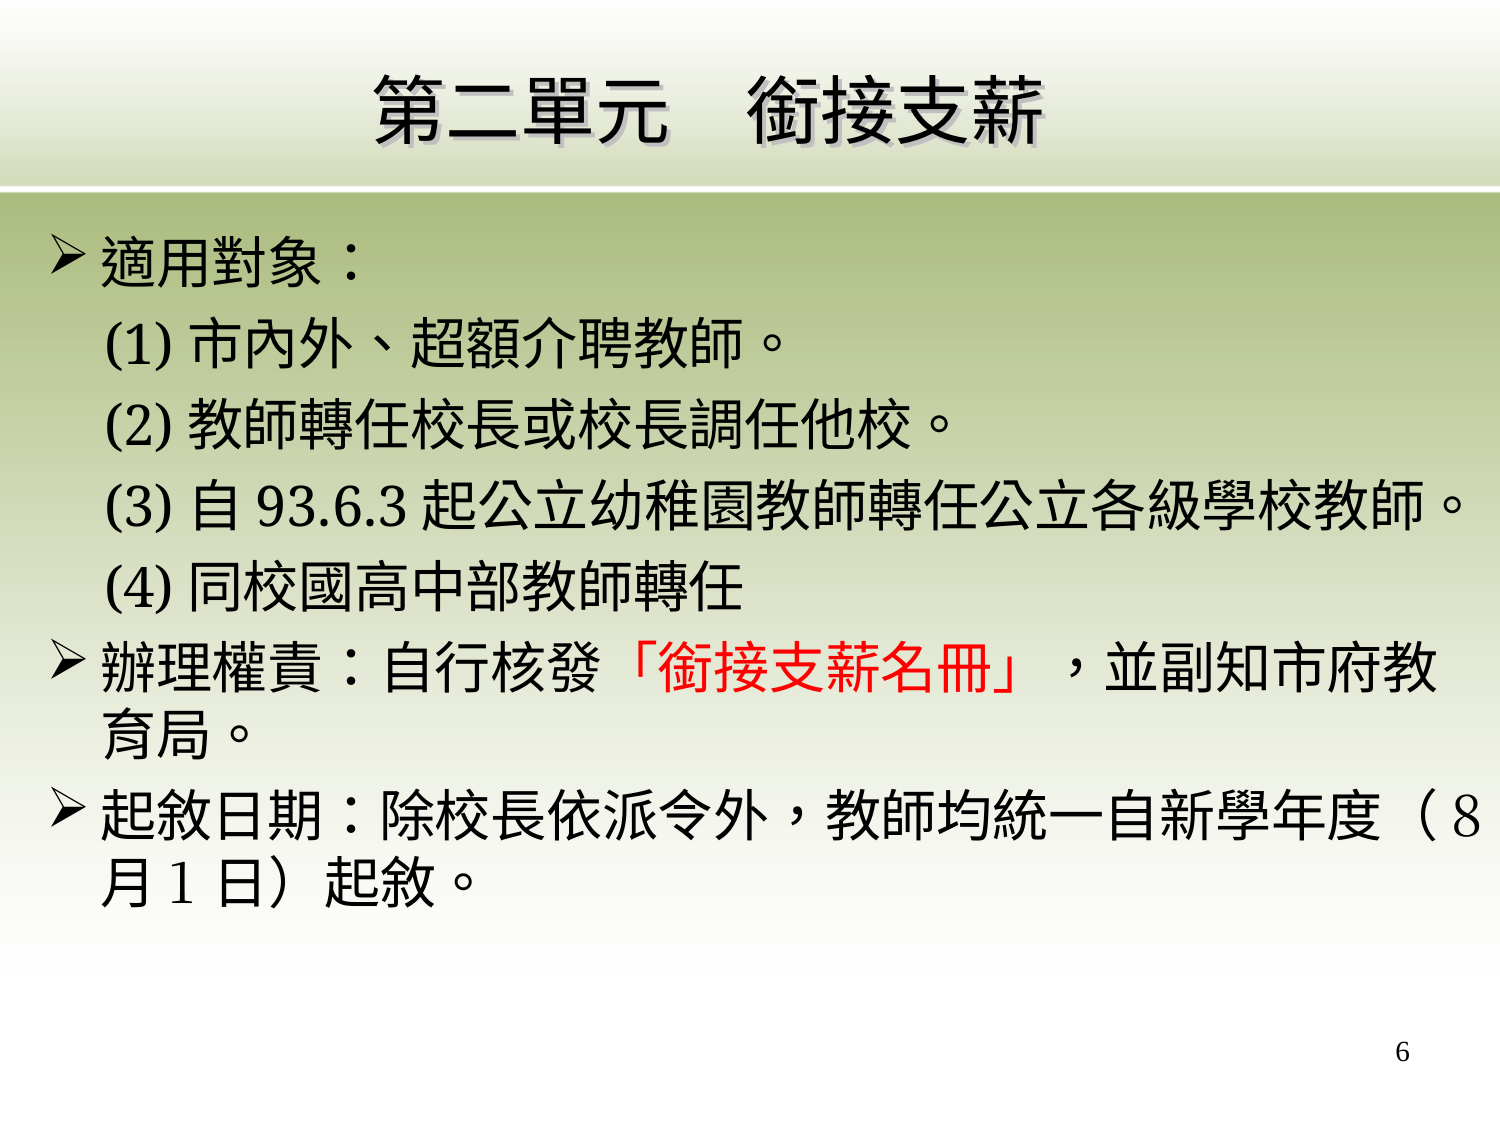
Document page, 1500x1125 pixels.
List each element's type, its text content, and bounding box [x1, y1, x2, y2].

list 適用對象： (1)市內外、超額介聘教師。 (2)教師轉任校長或校長調任他校。 (3)自93.6.3起公立幼稚園教師轉任公立各級學校教師。 (4)同校國高中部教師轉任 辦理權責：自行核發「銜接支薪名冊」，並副知市府教育局。 起敘日期：除校長依派令外，教師均統一自新學年度（8月1日）起敘。 [31, 220, 1500, 996]
title 第二單元 銜接支薪 [187, 42, 1300, 161]
picture [0, 0, 1500, 1125]
text_box <number> [1074, 1024, 1426, 1103]
